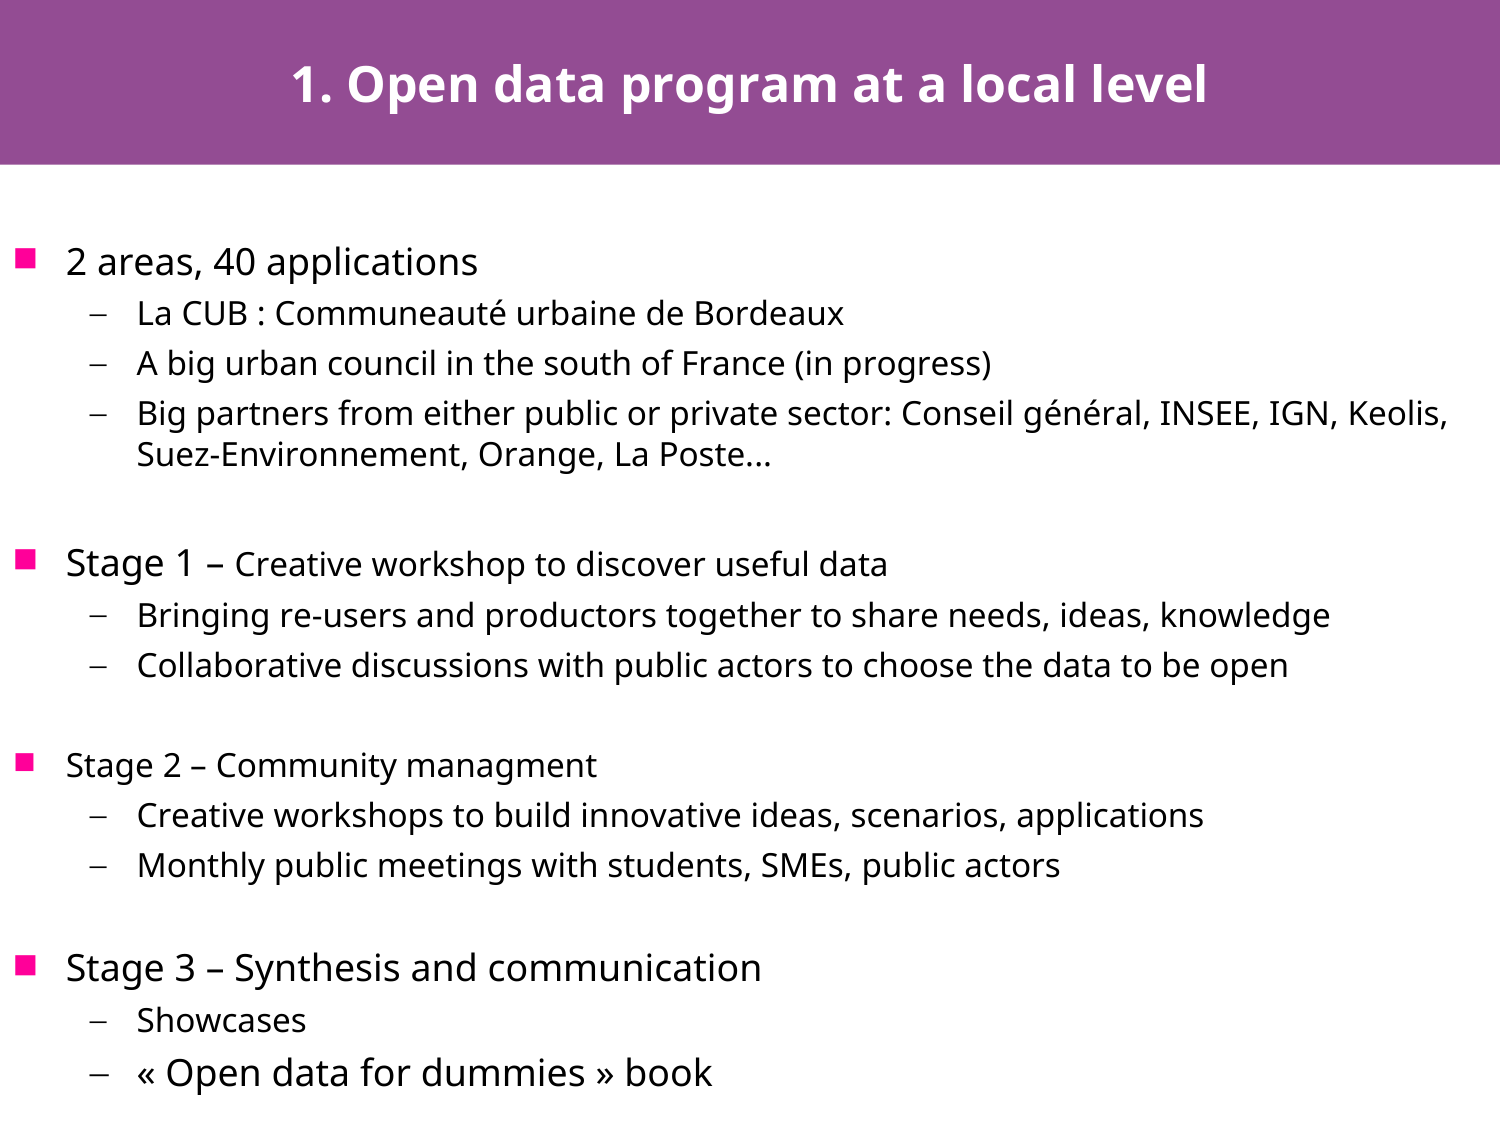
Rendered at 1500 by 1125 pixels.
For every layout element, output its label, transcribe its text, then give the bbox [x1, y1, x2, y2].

text_box 2 areas, 40 applications La CUB : Communeauté urbaine de Bordeaux A big urban council in the south of France (in progress) Big partners from either public or private sector: Conseil général, INSEE, IGN, Keolis, Suez-Environnement, Orange, La Poste... Stage 1 – Creative workshop to discover useful data Bringing re-users and productors together to share needs, ideas, knowledge Collaborative discussions with public actors to choose the data to be open Stage 2 – Community managment Creative workshops to build innovative ideas, scenarios, applications Monthly public meetings with students, SMEs, public actors Stage 3 – Synthesis and communication Showcases « Open data for dummies » book [0, 174, 1500, 1063]
text_box 1. Open data program at a local level [0, 0, 1500, 165]
